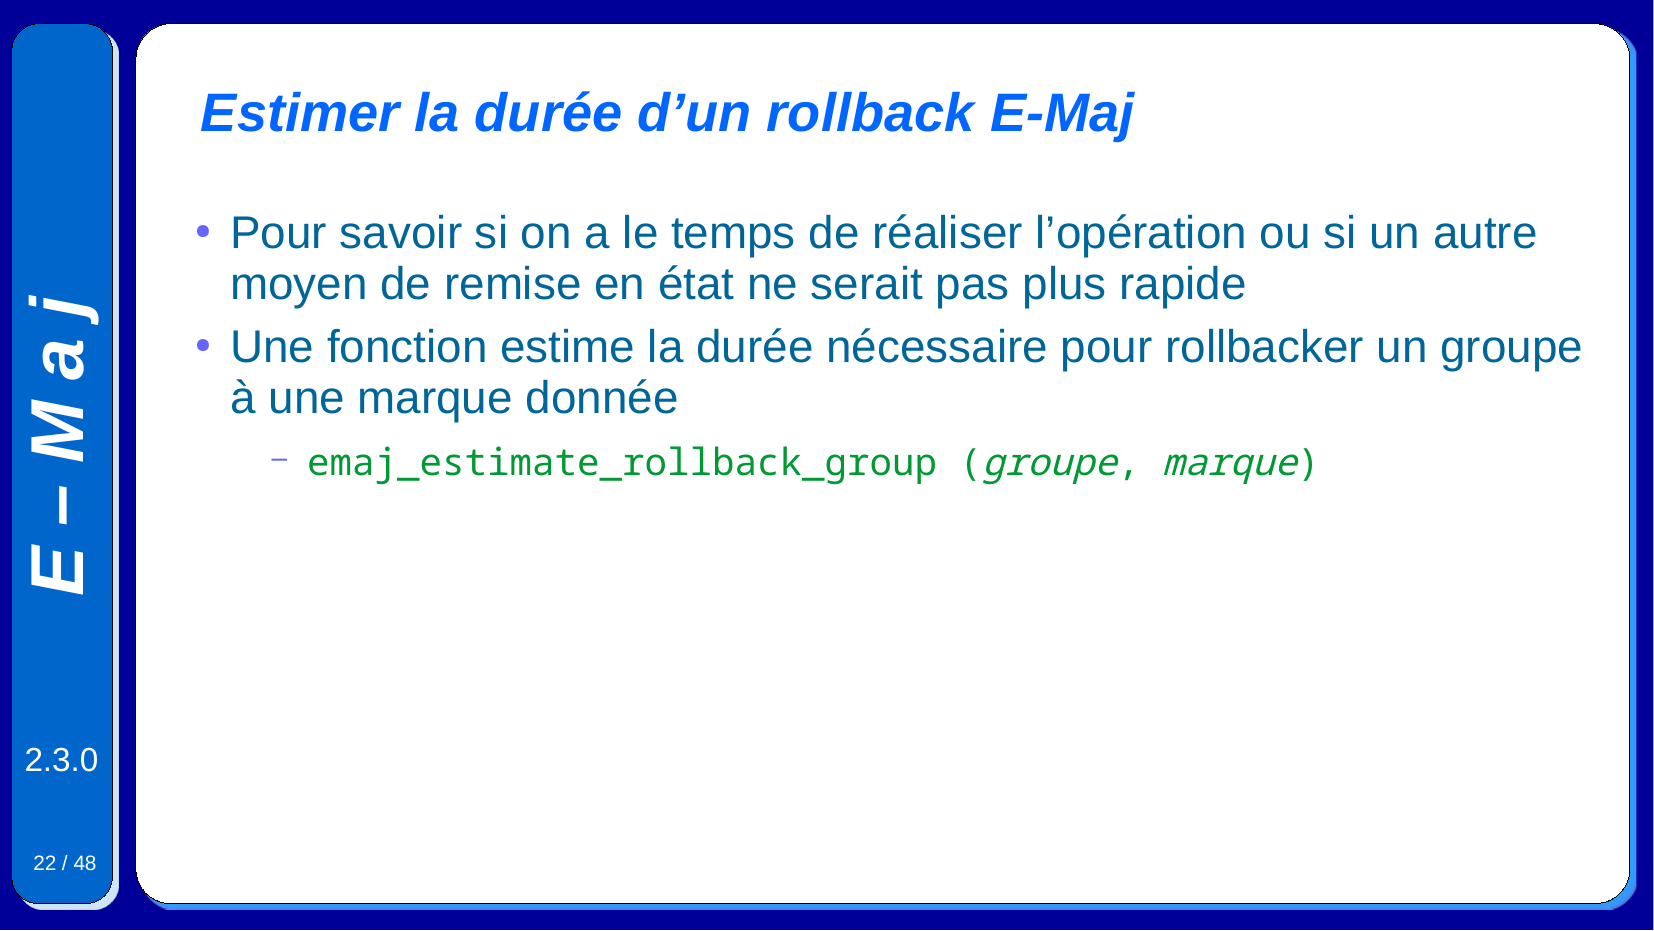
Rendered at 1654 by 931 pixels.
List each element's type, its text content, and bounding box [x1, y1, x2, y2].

list Pour savoir si on a le temps de réaliser l’opération ou si un autre moyen de remise en état ne serait pas plus rapide Une fonction estime la durée nécessaire pour rollbacker un groupe à une marque donnée emaj_estimate_rollback_group (groupe, marque) [177, 206, 1587, 827]
title Estimer la durée d’un rollback E-Maj [200, 34, 1575, 191]
